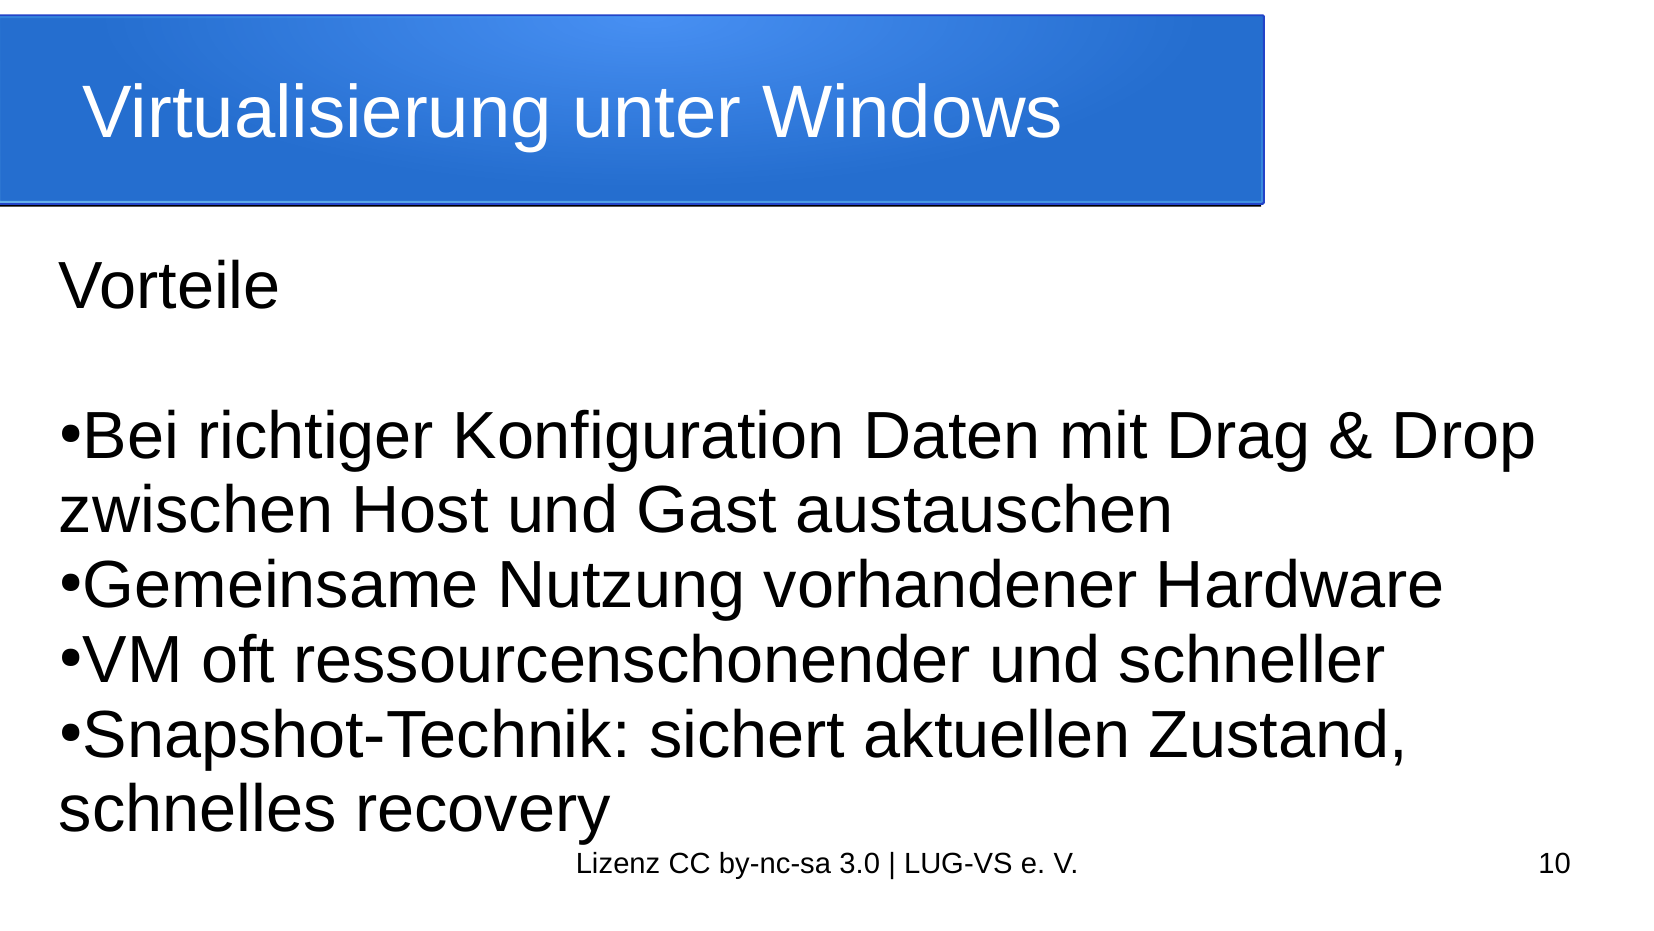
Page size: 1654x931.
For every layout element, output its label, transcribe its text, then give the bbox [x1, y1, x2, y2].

title Virtualisierung unter Windows [82, 35, 1235, 189]
text_box Vorteile Bei richtiger Konfiguration Daten mit Drag & Drop zwischen Host und Gast austauschen Gemeinsame Nutzung vorhandener Hardware VM oft ressourcenschonender und schneller Snapshot-Technik: sichert aktuellen Zustand, schnelles recovery [59, 248, 1607, 847]
